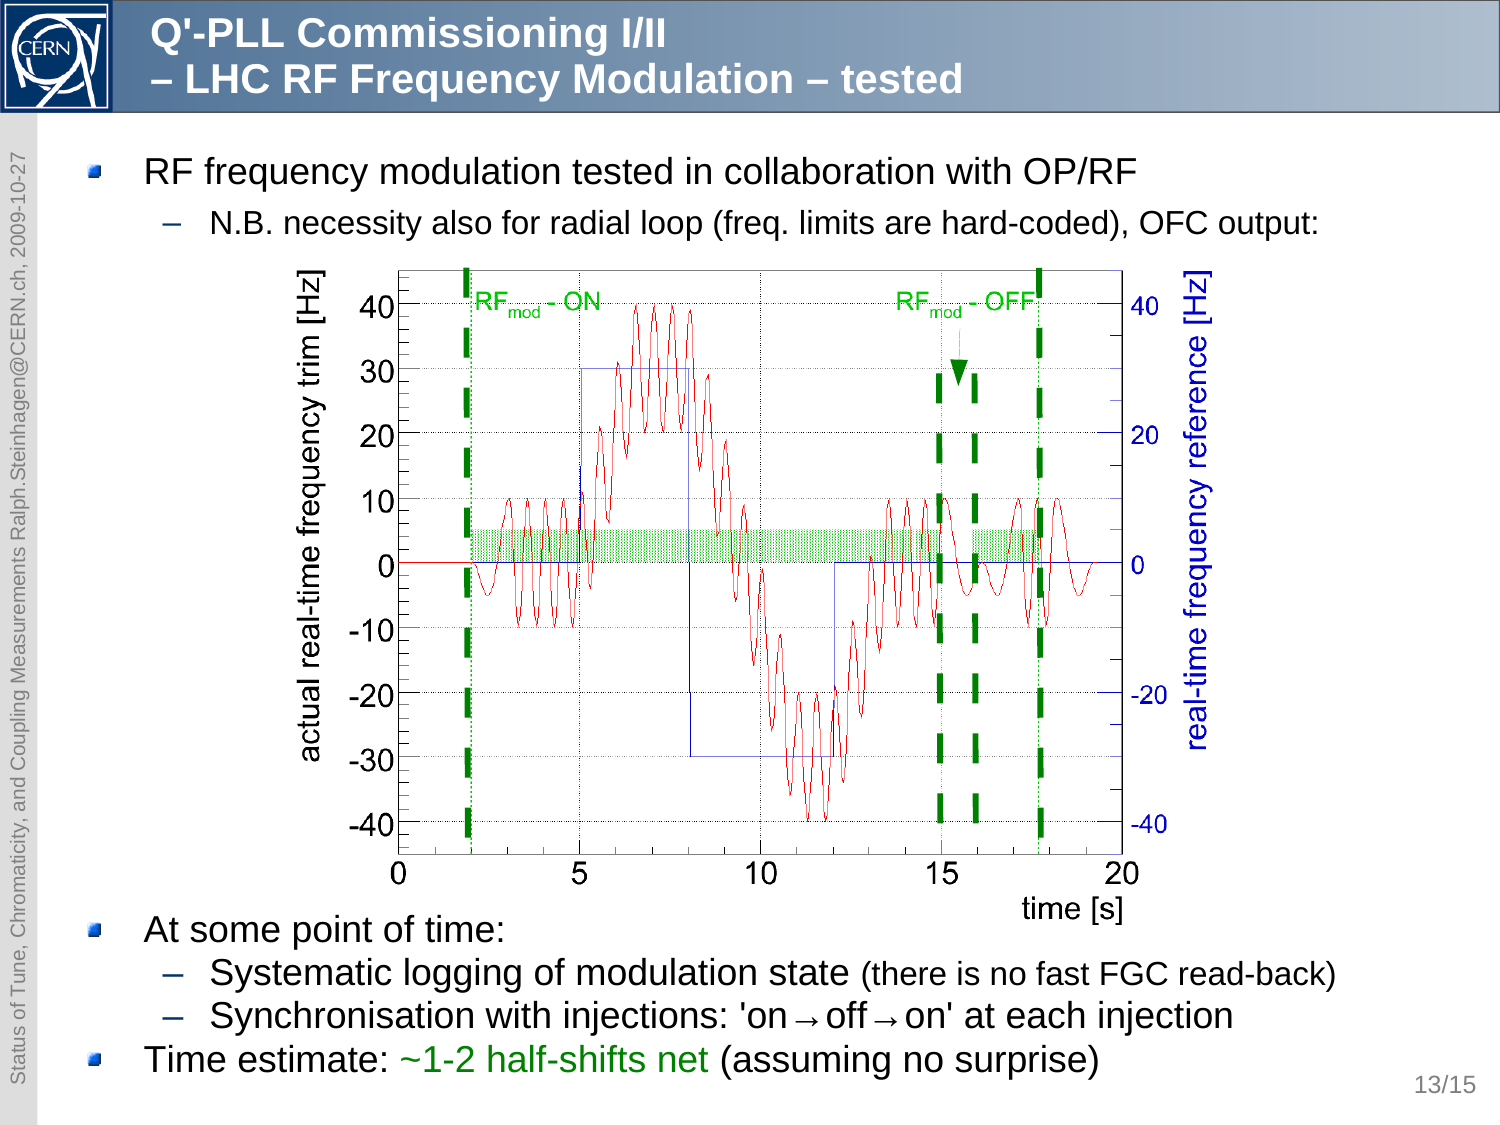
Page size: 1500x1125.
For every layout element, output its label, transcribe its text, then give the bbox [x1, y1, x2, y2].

list RF frequency modulation tested in collaboration with OP/RF N.B. necessity also for radial loop (freq. limits are hard-coded), OFC output: At some point of time: Systematic logging of modulation state (there is no fast FGC read-back) Synchronisation with injections: 'on→off→on' at each injection Time estimate: ~1-2 half-shifts net (assuming no surprise) [87, 148, 1438, 1100]
title Q'-PLL Commissioning I/II – LHC RF Frequency Modulation – tested [150, 7, 1201, 106]
picture [0, 0, 113, 113]
